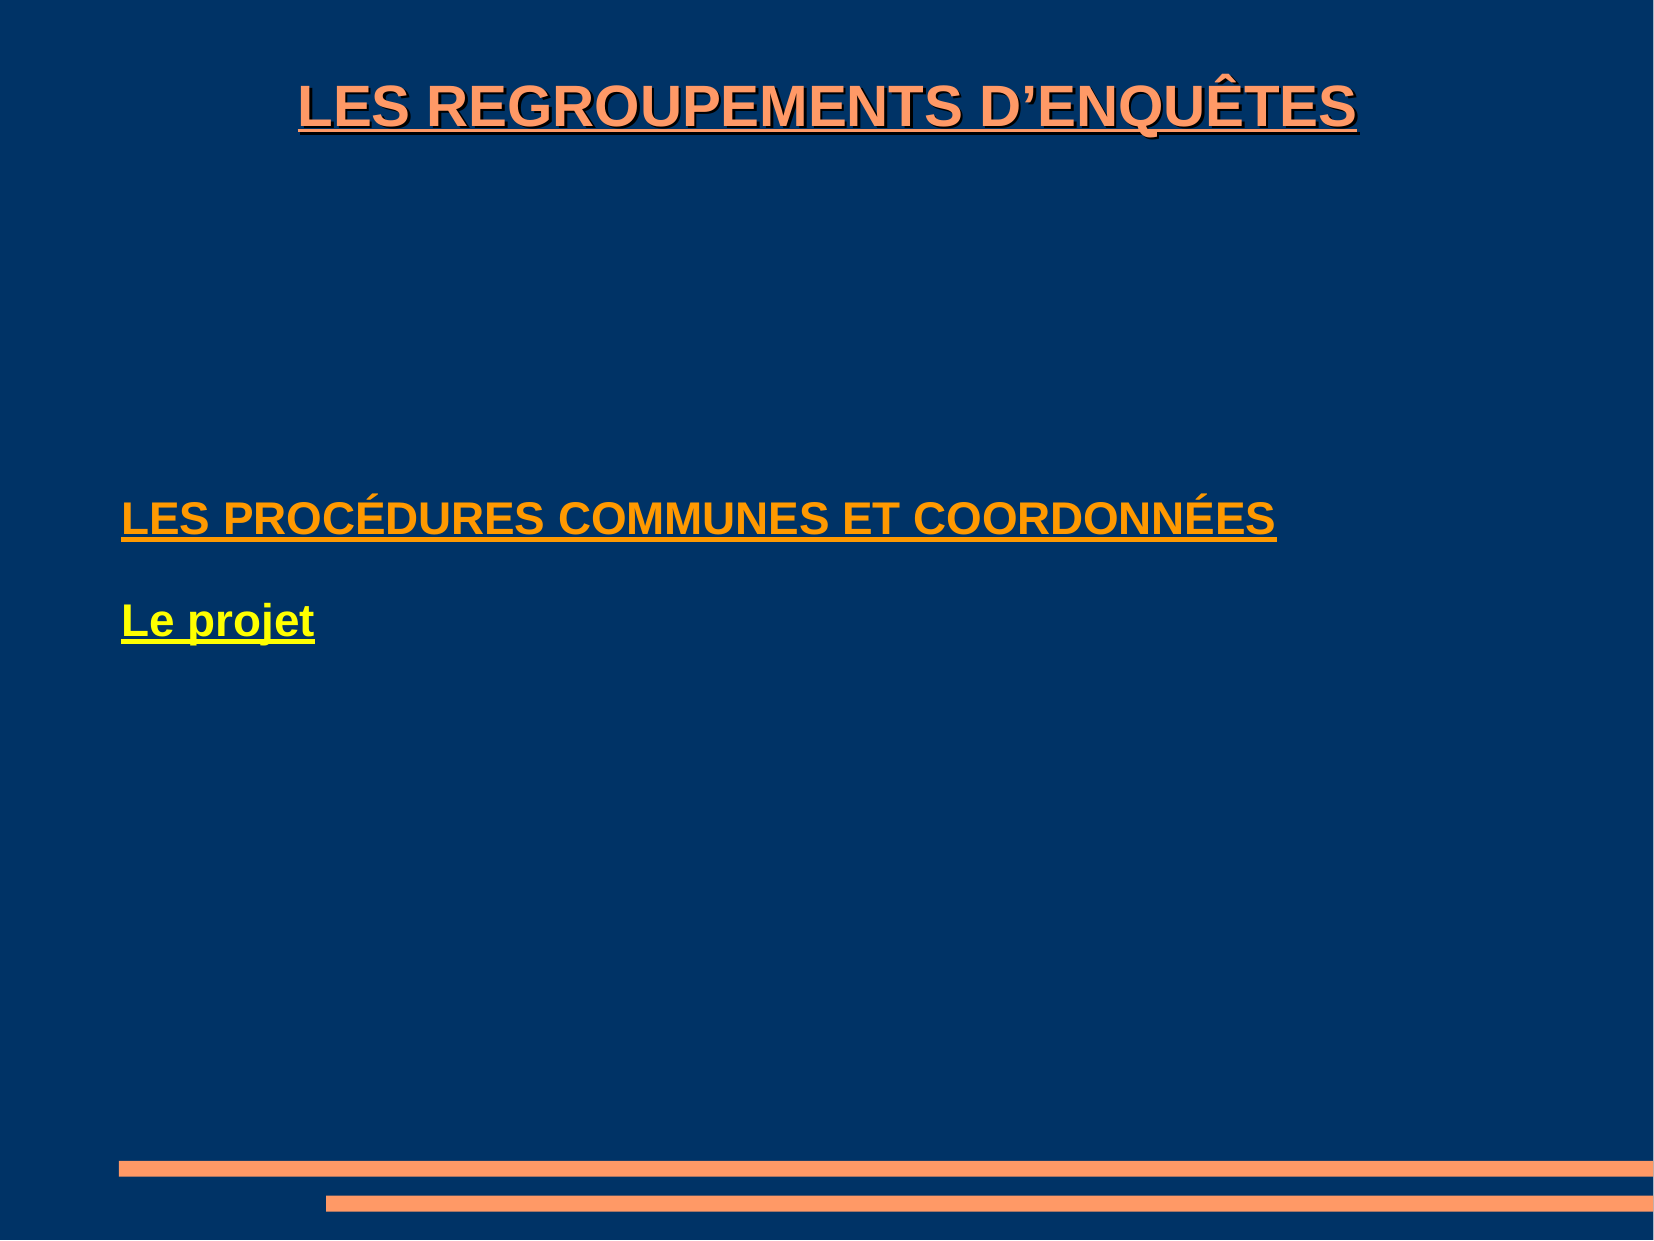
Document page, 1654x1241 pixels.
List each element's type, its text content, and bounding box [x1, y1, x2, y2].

subtitle LES PROCÉDURES COMMUNES ET COORDONNÉES Le projet [121, 201, 1561, 1143]
title LES REGROUPEMENTS D’ENQUÊTES [121, 46, 1534, 166]
